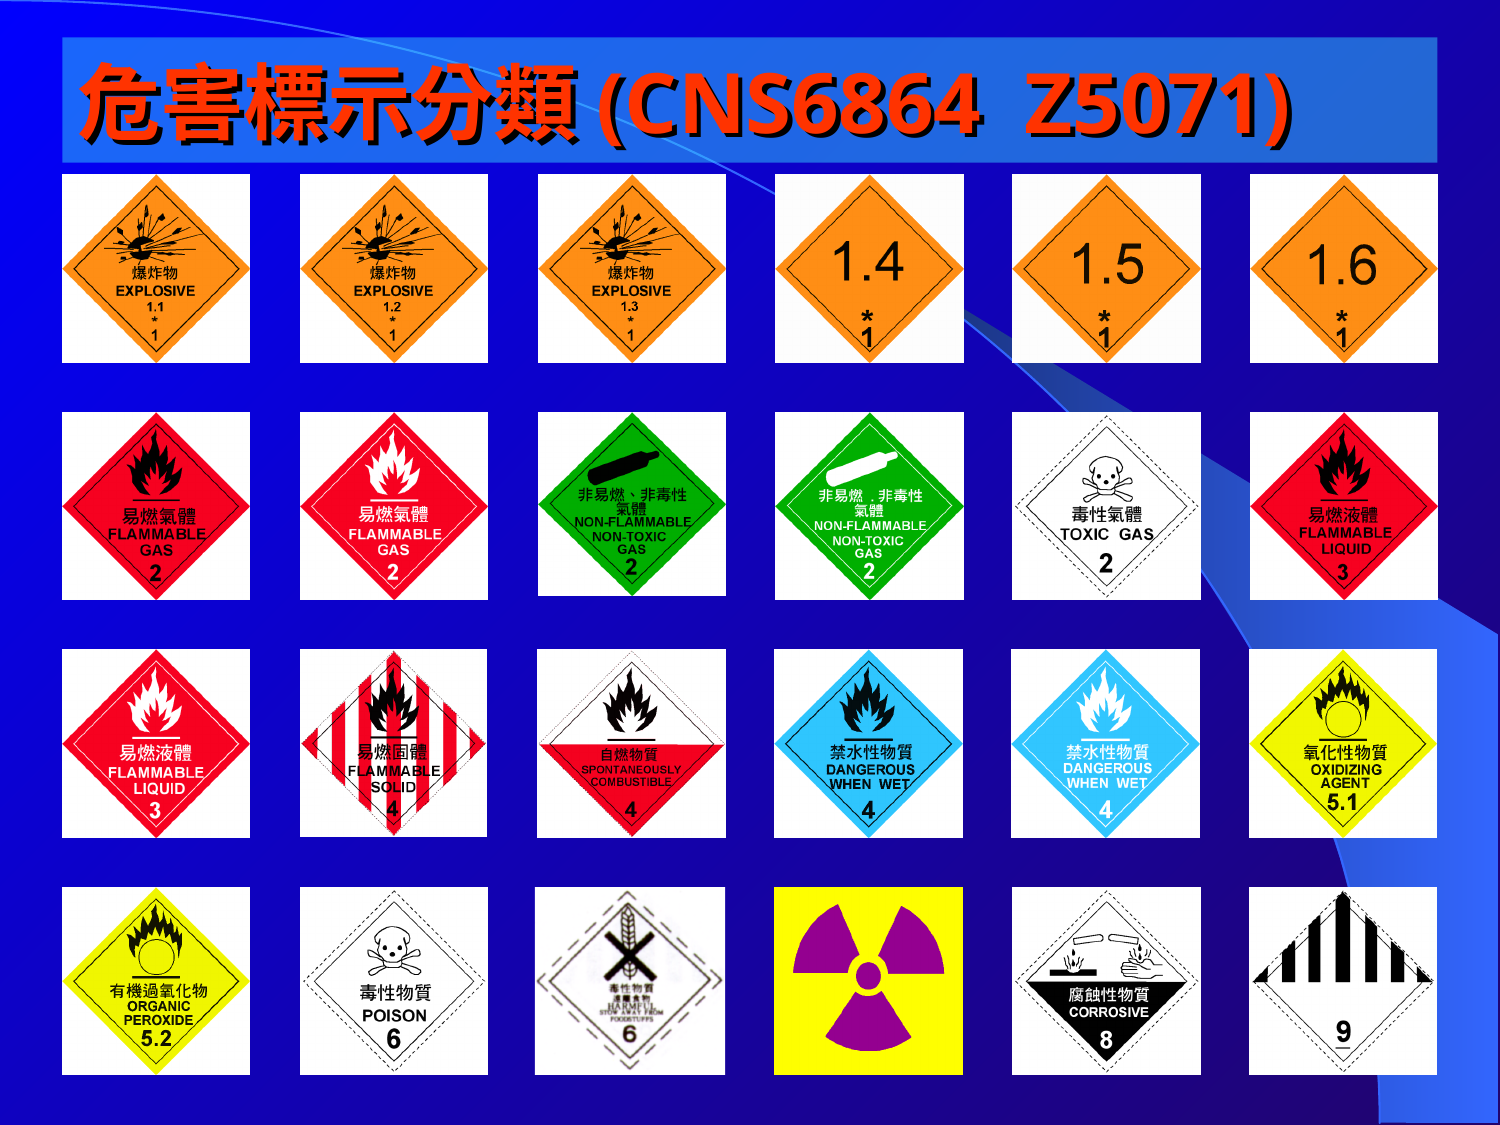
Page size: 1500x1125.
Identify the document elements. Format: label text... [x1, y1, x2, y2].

picture [1011, 650, 1200, 838]
picture [1012, 174, 1201, 363]
picture [1012, 887, 1201, 1075]
picture [300, 174, 488, 363]
picture [62, 174, 250, 363]
picture [774, 887, 963, 1075]
picture [538, 412, 726, 596]
picture [537, 650, 726, 838]
picture [300, 887, 488, 1075]
picture [1249, 887, 1437, 1075]
picture [62, 412, 250, 601]
picture [1249, 650, 1437, 838]
picture [774, 650, 963, 838]
picture [775, 174, 964, 363]
picture [1012, 412, 1201, 601]
picture [62, 650, 250, 838]
text_box 危害標示分類(CNS6864 Z5071) [62, 37, 1437, 163]
picture [62, 887, 250, 1075]
picture [775, 412, 964, 601]
picture [1250, 174, 1438, 363]
picture [1250, 412, 1438, 601]
picture [300, 412, 488, 601]
picture [300, 650, 487, 837]
picture [538, 174, 726, 363]
picture [534, 887, 726, 1075]
